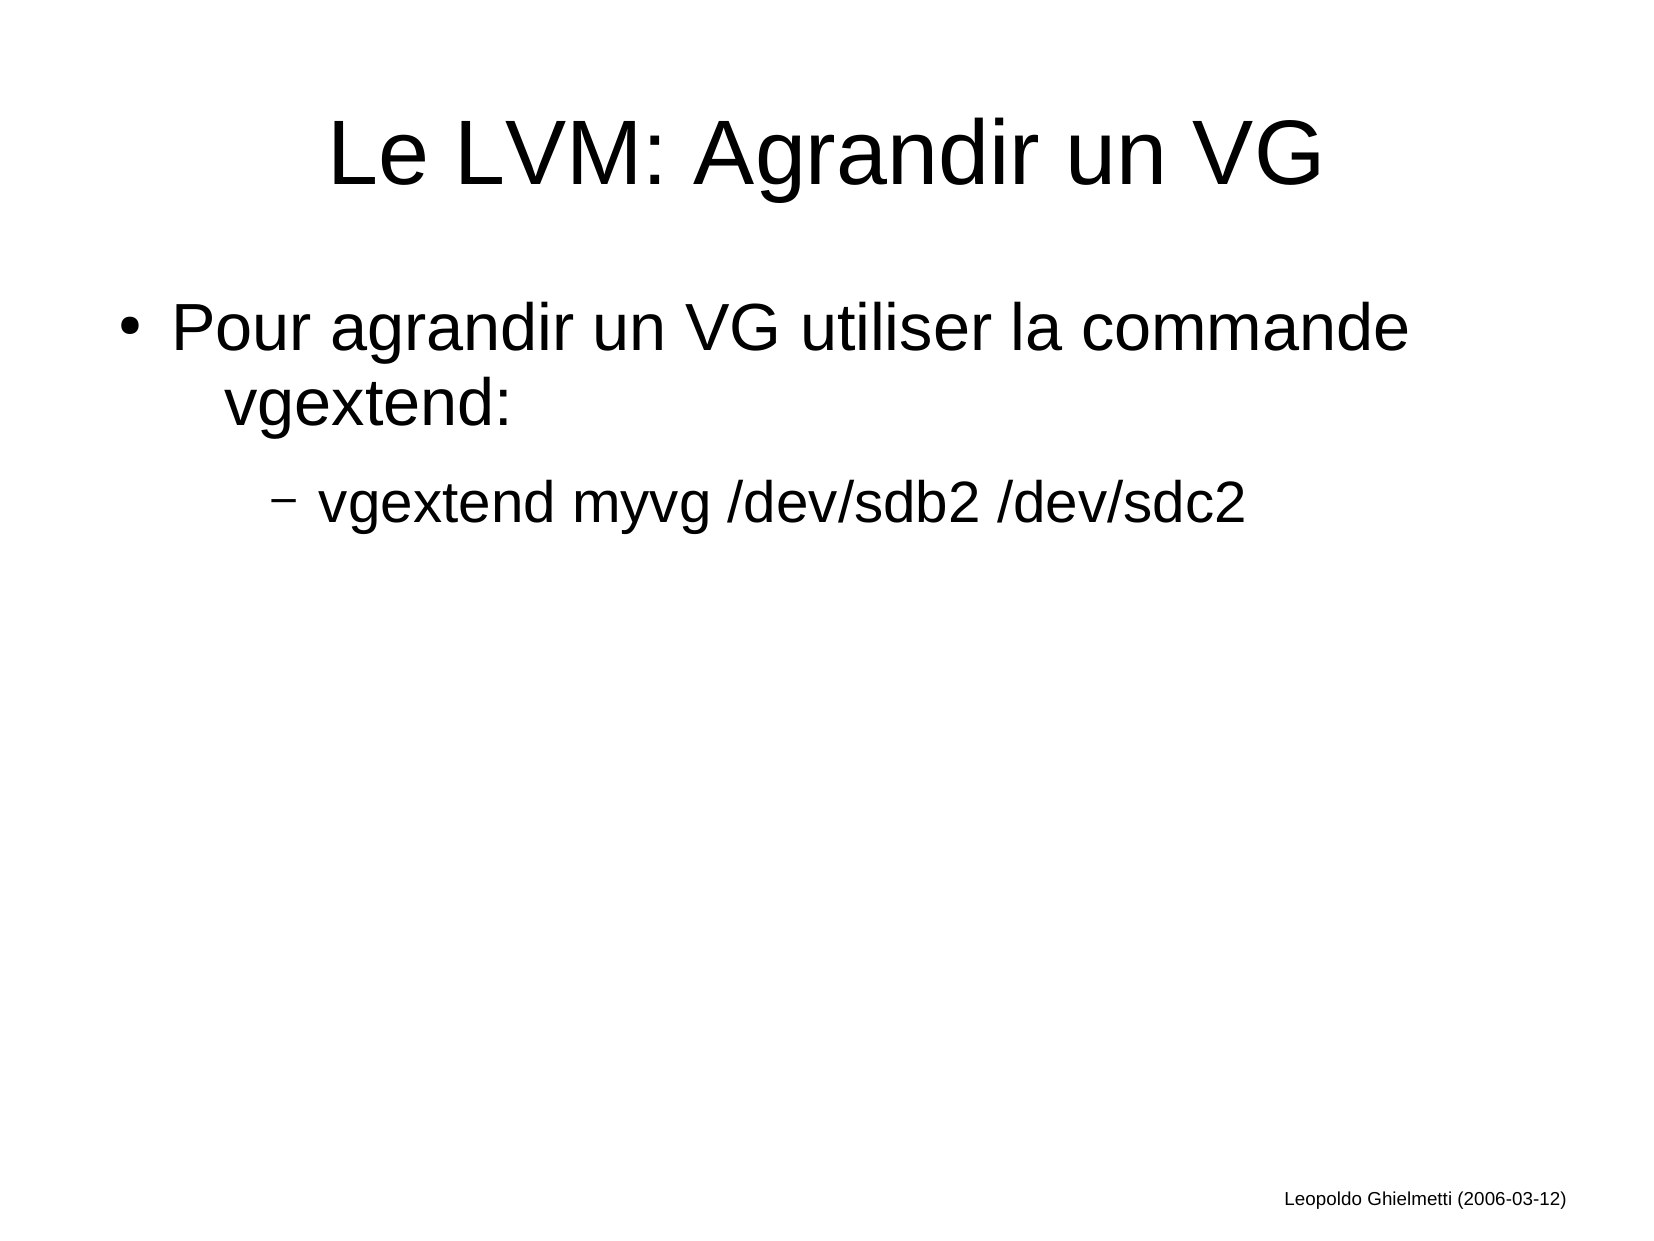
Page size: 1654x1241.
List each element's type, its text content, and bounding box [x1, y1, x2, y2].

list Pour agrandir un VG utiliser la commande vgextend: vgextend myvg /dev/sdb2 /dev/sdc2 [82, 290, 1571, 1109]
title Le LVM: Agrandir un VG [82, 49, 1571, 257]
text_box Leopoldo Ghielmetti (2006-03-12) [1269, 1181, 1595, 1217]
